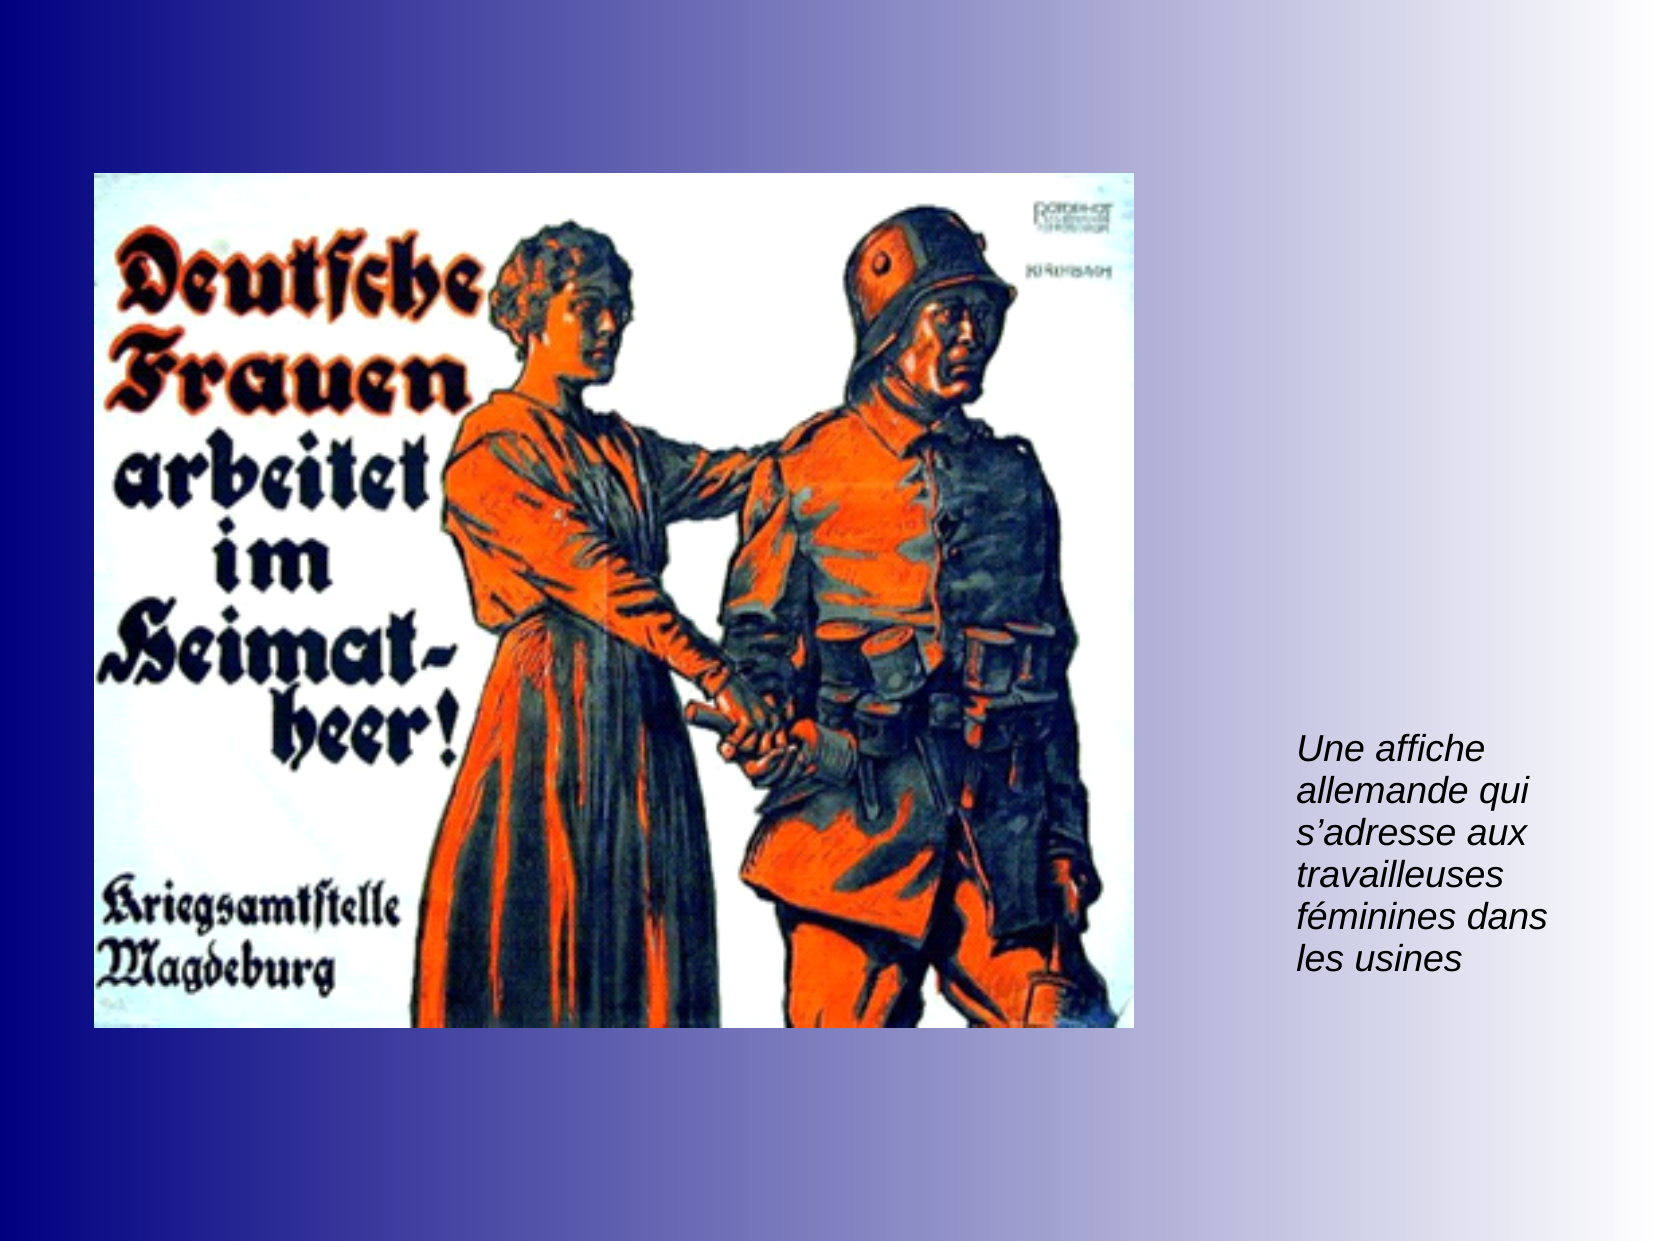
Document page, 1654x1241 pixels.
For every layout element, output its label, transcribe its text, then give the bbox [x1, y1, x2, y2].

text_box Une affiche allemande qui s’adresse aux travailleuses féminines dans les usines [1169, 720, 1607, 986]
picture [94, 173, 1134, 1028]
